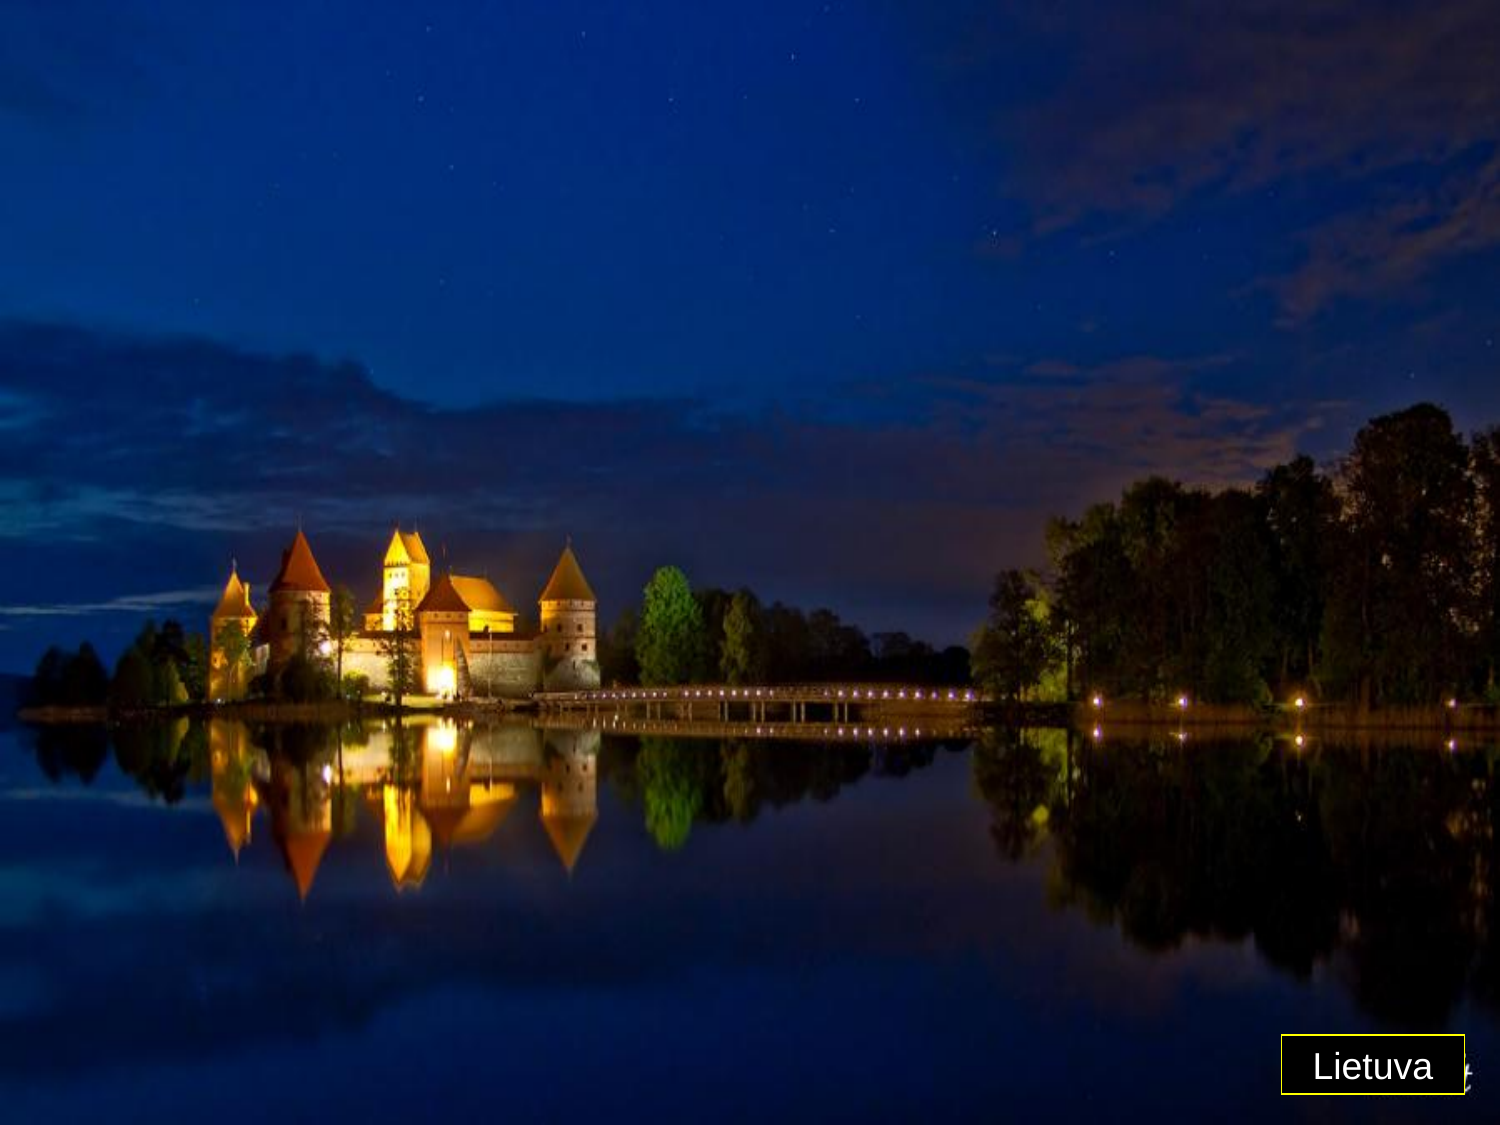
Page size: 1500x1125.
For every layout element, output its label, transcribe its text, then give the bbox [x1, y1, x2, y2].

text_box Lietuva [1281, 1035, 1465, 1094]
picture [0, 0, 1500, 1125]
